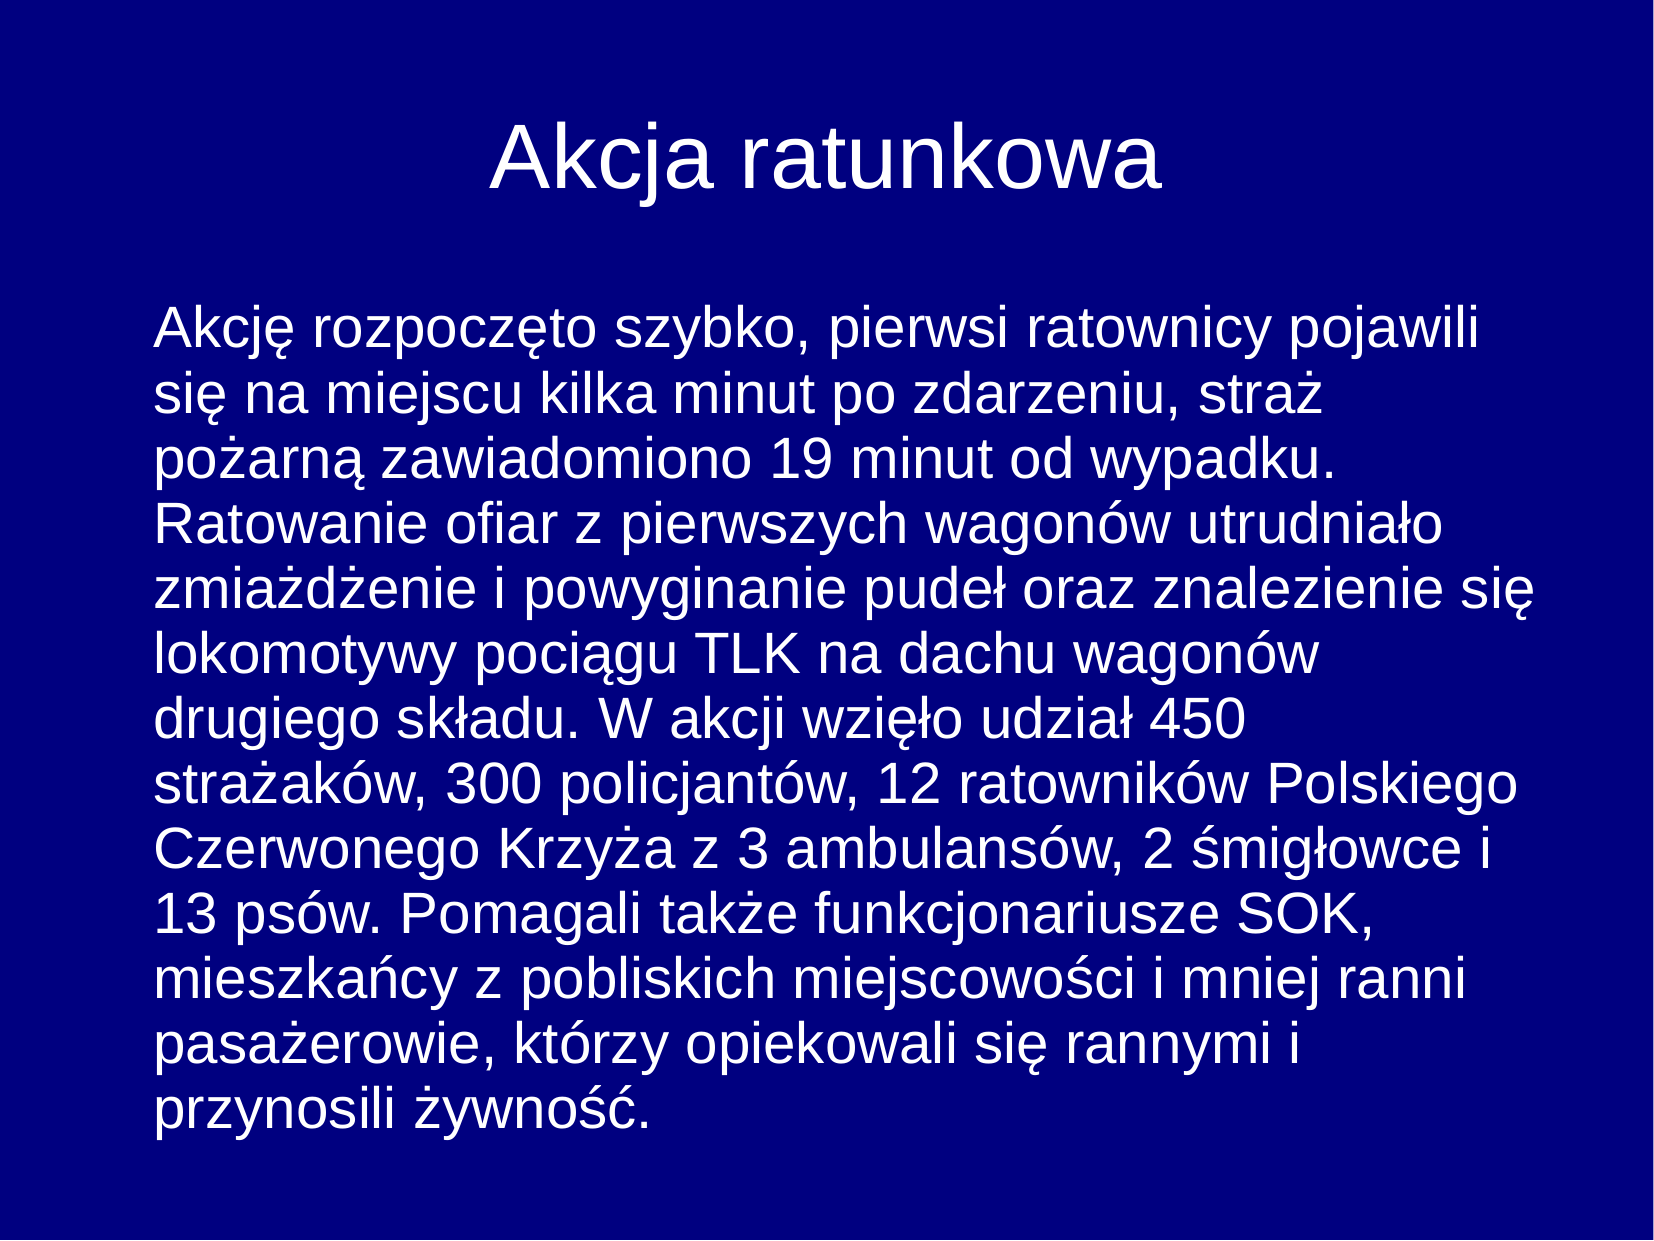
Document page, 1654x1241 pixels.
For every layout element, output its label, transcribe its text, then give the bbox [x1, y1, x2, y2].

list Akcję rozpoczęto szybko, pierwsi ratownicy pojawili się na miejscu kilka minut po zdarzeniu, straż pożarną zawiadomiono 19 minut od wypadku. Ratowanie ofiar z pierwszych wagonów utrudniało zmiażdżenie i powyginanie pudeł oraz znalezienie się lokomotywy pociągu TLK na dachu wagonów drugiego składu. W akcji wzięło udział 450 strażaków, 300 policjantów, 12 ratowników Polskiego Czerwonego Krzyża z 3 ambulansów, 2 śmigłowce i 13 psów. Pomagali także funkcjonariusze SOK, mieszkańcy z pobliskich miejscowości i mniej ranni pasażerowie, którzy opiekowali się rannymi i przynosili żywność. [82, 295, 1538, 1193]
title Akcja ratunkowa [82, 52, 1571, 260]
